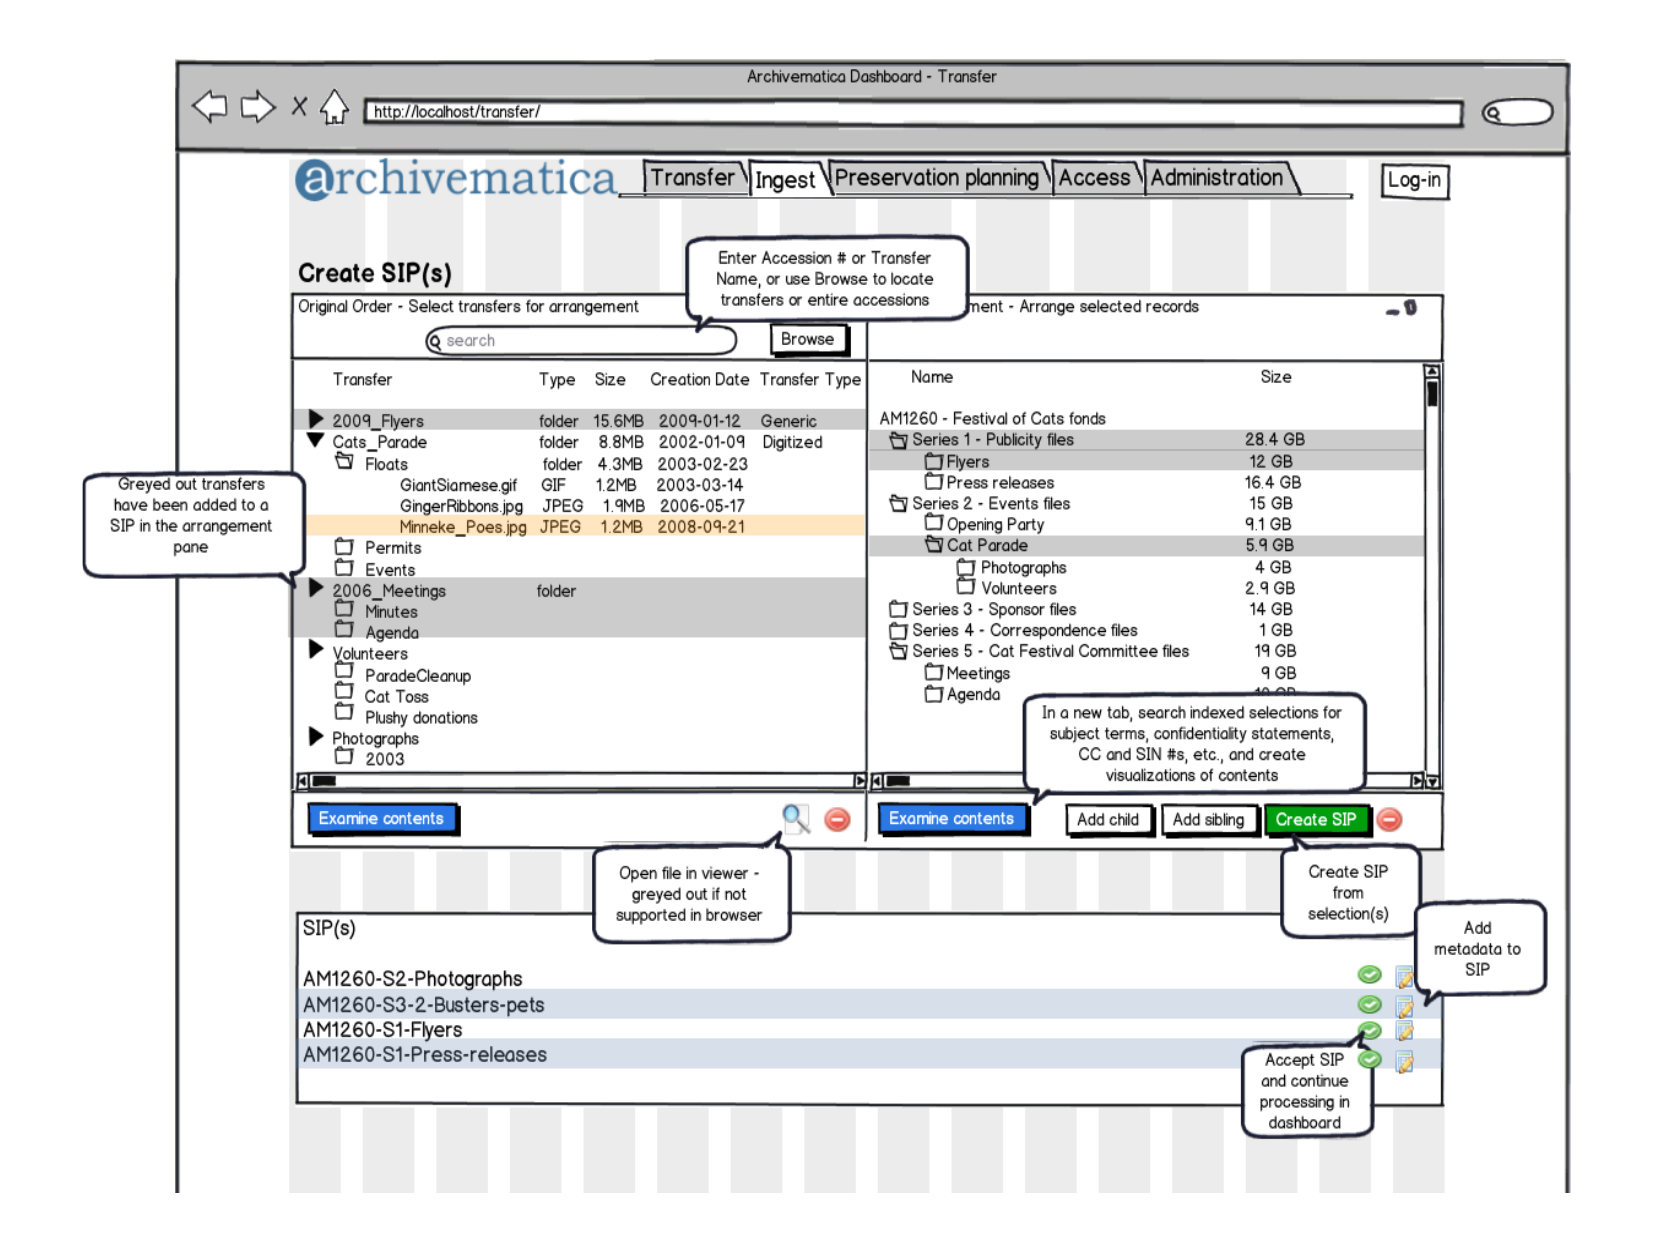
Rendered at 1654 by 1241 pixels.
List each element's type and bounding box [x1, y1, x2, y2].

picture [82, 59, 1571, 1193]
